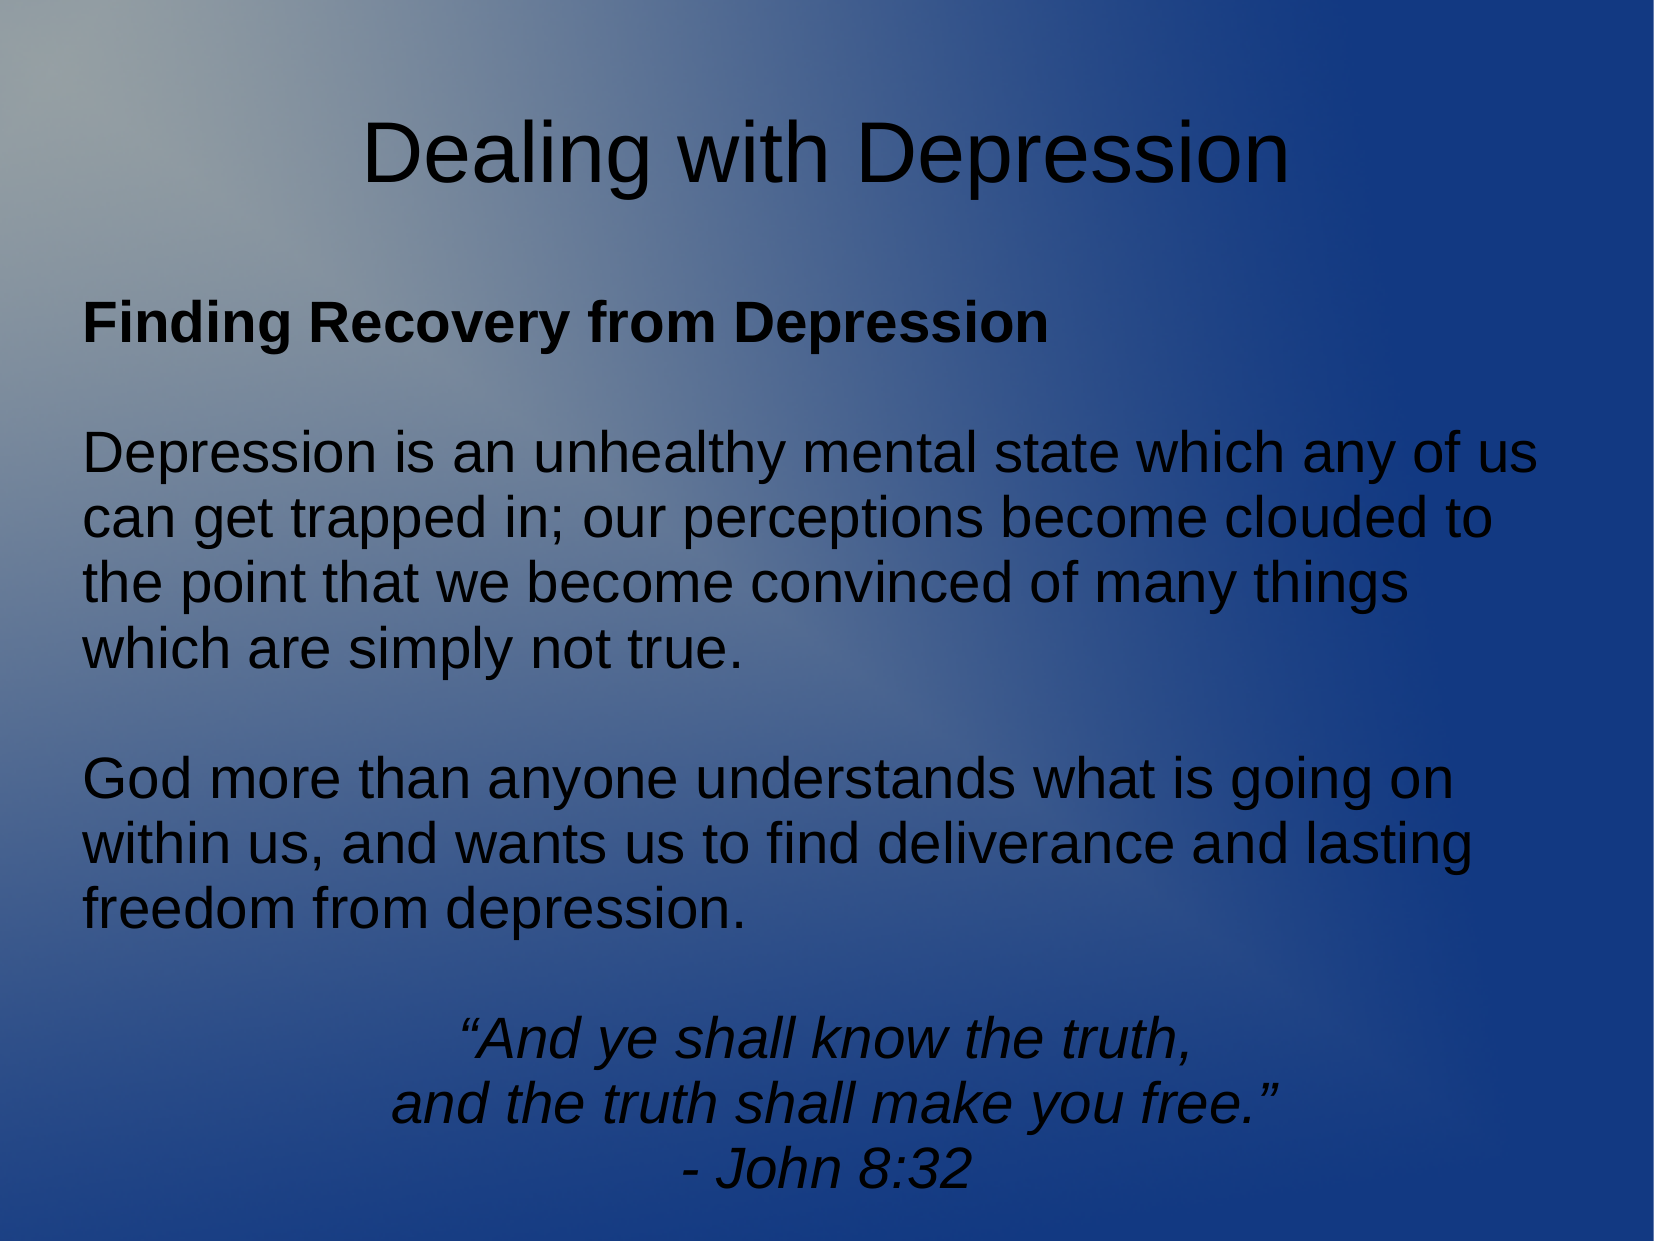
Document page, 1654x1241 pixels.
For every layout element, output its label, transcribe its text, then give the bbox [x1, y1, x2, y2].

subtitle Finding Recovery from Depression Depression is an unhealthy mental state which any of us can get trapped in; our perceptions become clouded to the point that we become convinced of many things which are simply not true. God more than anyone understands what is going on within us, and wants us to find deliverance and lasting freedom from depression. “And ye shall know the truth, and the truth shall make you free.” - John 8:32 [82, 290, 1571, 1241]
picture [0, 0, 1654, 1241]
title Dealing with Depression [82, 49, 1571, 257]
